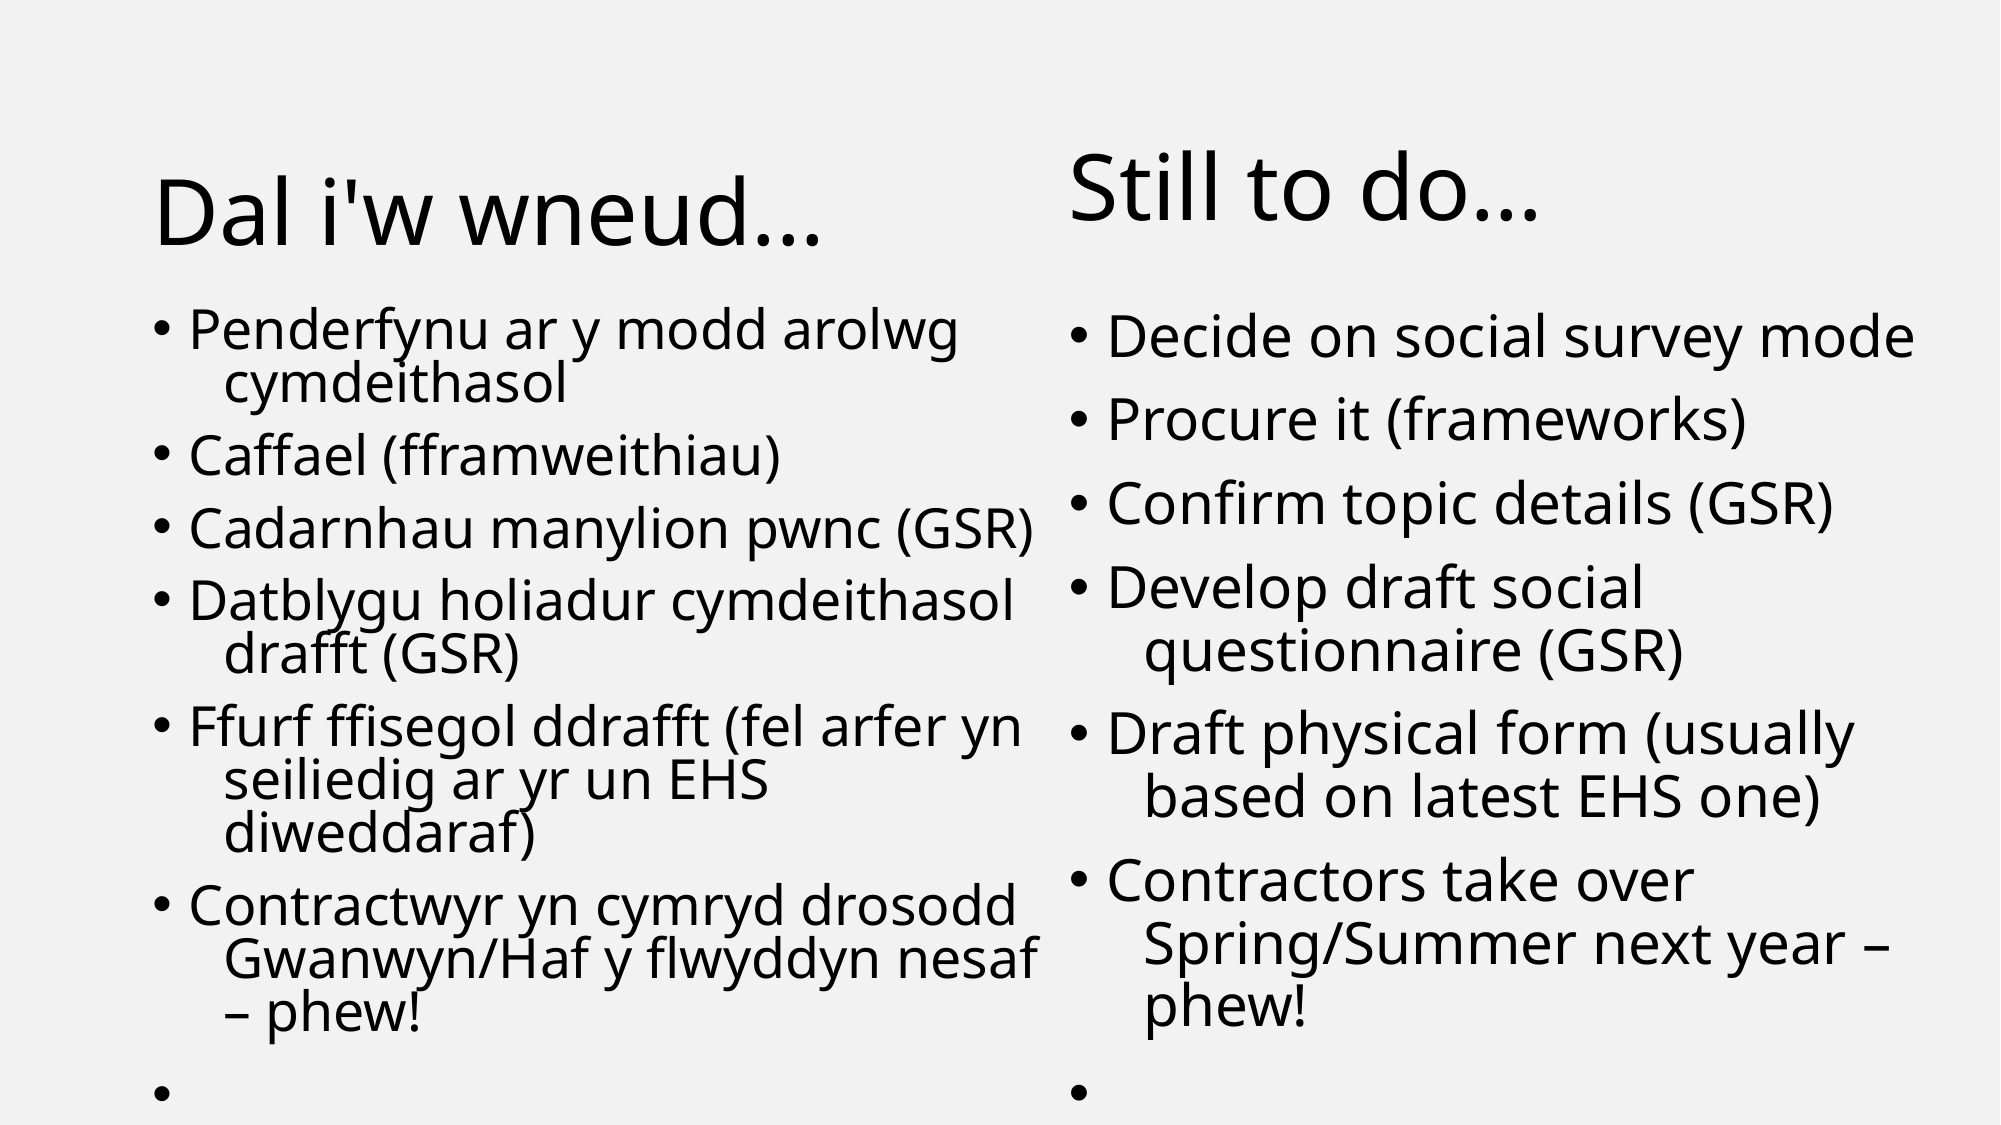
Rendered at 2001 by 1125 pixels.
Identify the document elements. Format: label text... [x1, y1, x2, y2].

text_box Still to do… [1053, 82, 1971, 300]
title Dal i'w wneud... [137, 59, 1054, 278]
list Penderfynu ar y modd arolwg cymdeithasol Caffael (fframweithiau) Cadarnhau manylion pwnc (GSR) Datblygu holiadur cymdeithasol drafft (GSR) Ffurf ffisegol ddrafft (fel arfer yn seiliedig ar yr un EHS diweddaraf) Contractwyr yn cymryd drosodd Gwanwyn/Haf y flwyddyn nesaf – phew! [137, 299, 1054, 1066]
text_box Decide on social survey mode Procure it (frameworks) Confirm topic details (GSR) Develop draft social questionnaire (GSR) Draft physical form (usually based on latest EHS one) Contractors take over Spring/Summer next year –phew! [1054, 300, 1971, 1066]
